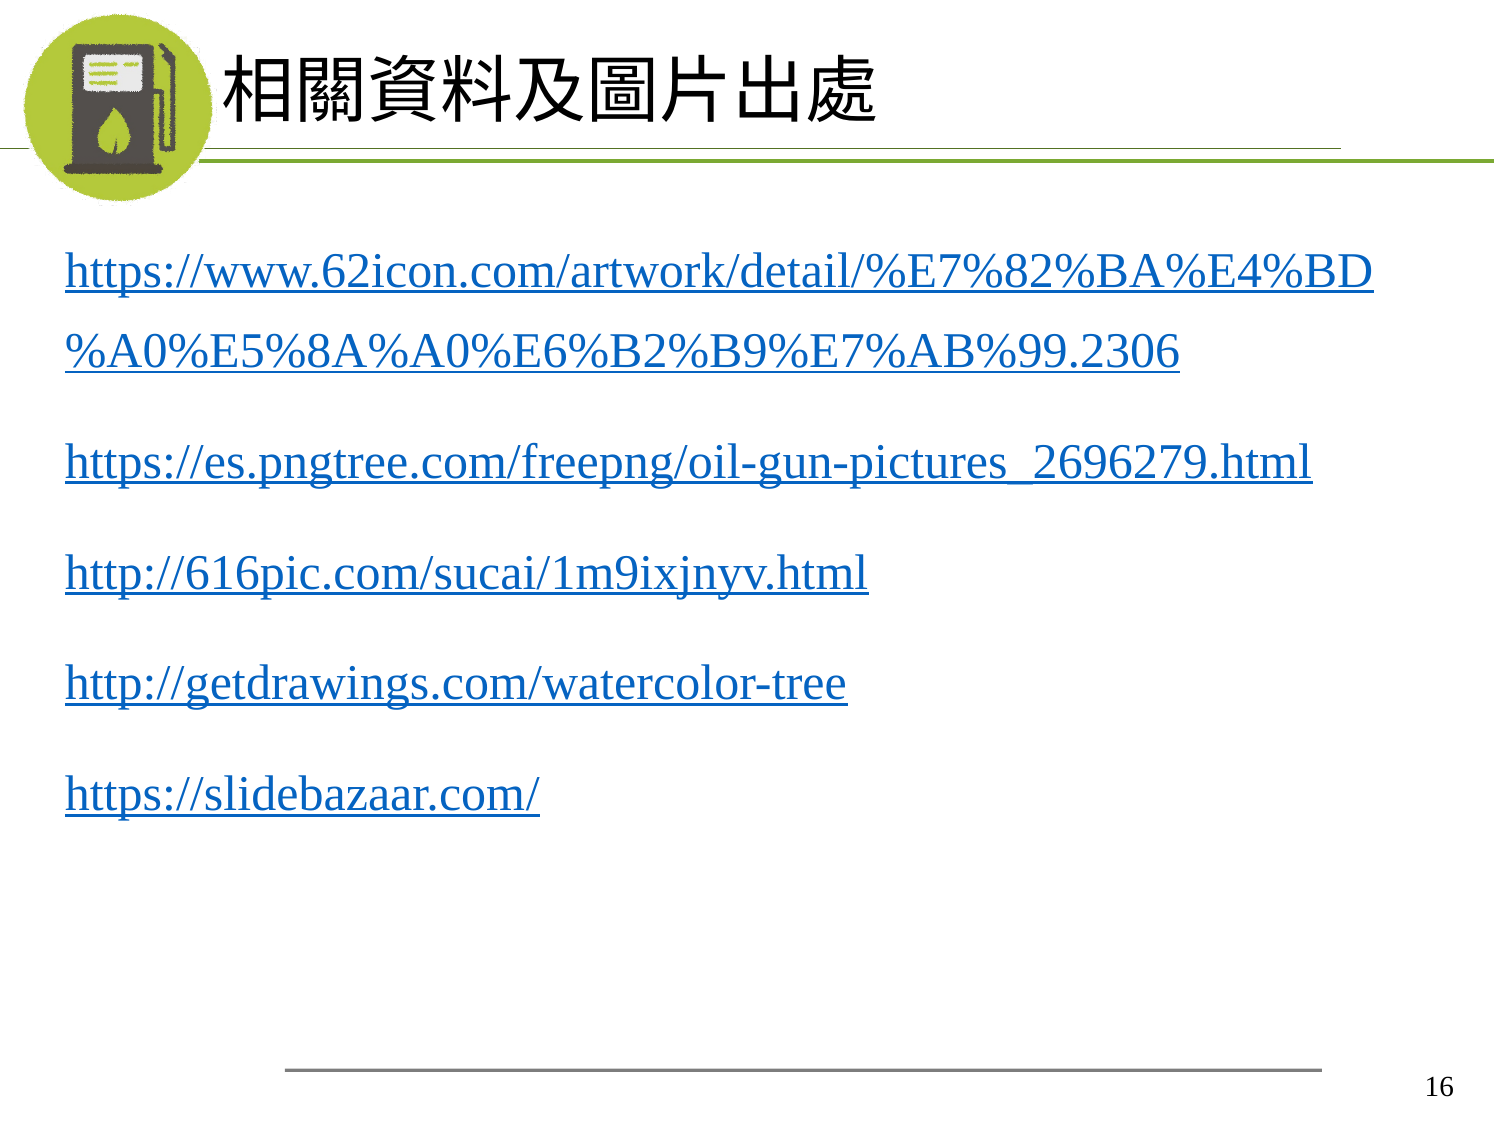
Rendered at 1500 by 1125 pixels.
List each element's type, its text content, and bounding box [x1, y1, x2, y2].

list https://www.62icon.com/artwork/detail/%E7%82%BA%E4%BD%A0%E5%8A%A0%E6%B2%B9%E7%AB%99.2306 https://es.pngtree.com/freepng/oil-gun-pictures_2696279.html http://616pic.com/sucai/1m9ixjnyv.html http://getdrawings.com/watercolor-tree https://slidebazaar.com/ [50, 200, 1425, 1038]
slide_number <編號> [1396, 1046, 1483, 1123]
picture [17, 7, 219, 208]
title 相關資料及圖片出處 [206, 37, 1424, 149]
